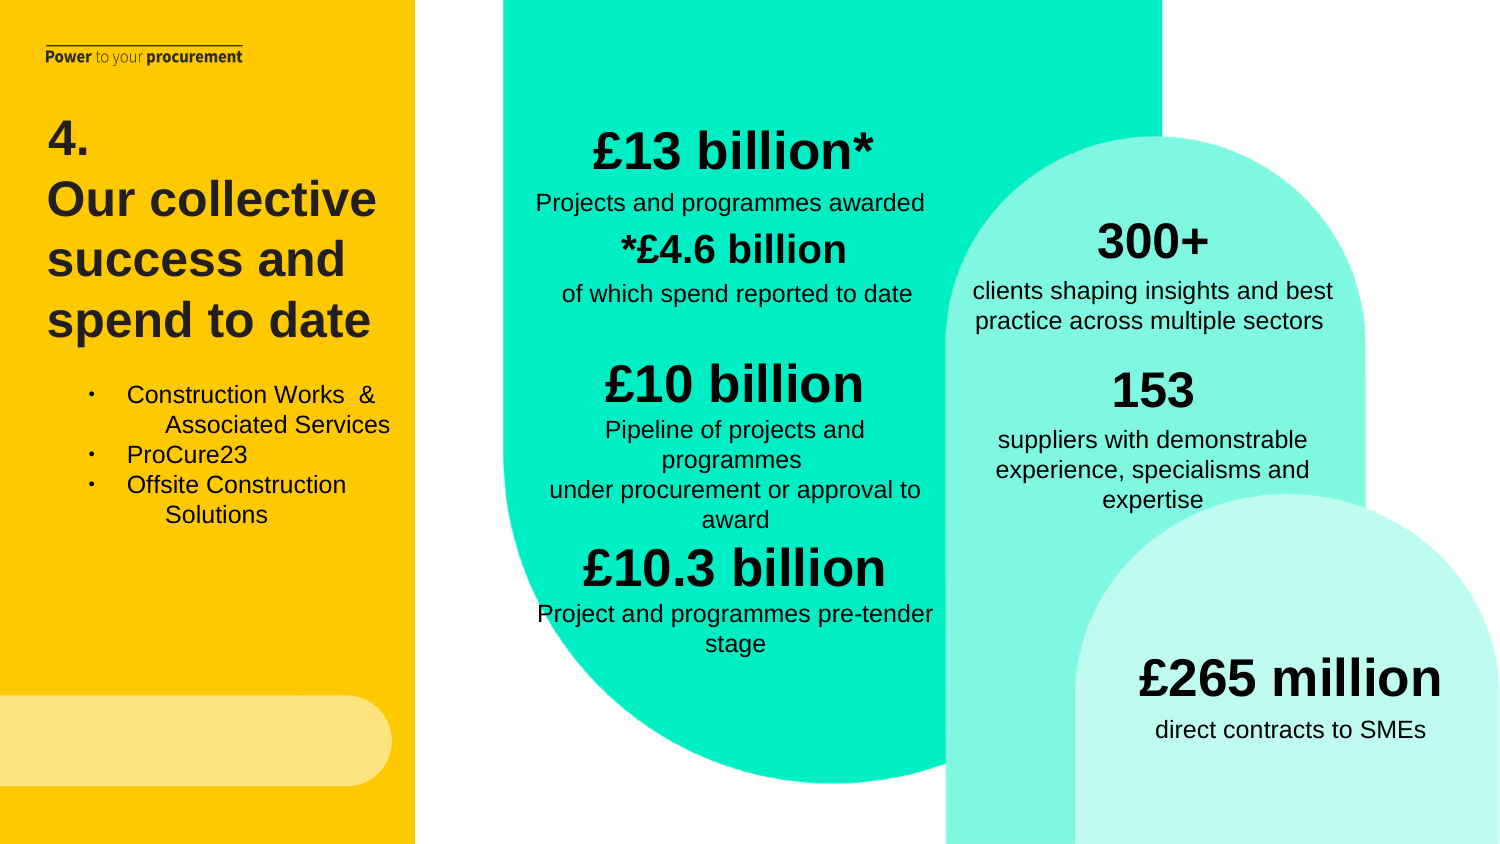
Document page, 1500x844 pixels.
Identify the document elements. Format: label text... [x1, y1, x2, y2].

title 4. Our collective success and spend to date [46, 104, 423, 209]
text_box £13 billion* Projects and programmes awarded *£4.6 billion of which spend reported to date [535, 114, 954, 322]
text_box £265 million direct contracts to SMEs [1082, 631, 1500, 756]
text_box 153 suppliers with demonstrable experience, specialisms and expertise [944, 346, 1363, 528]
text_box Construction Works & Associated Services ProCure23 Offsite Construction Solutions [0, 378, 418, 483]
text_box 300+ clients shaping insights and best practice across multiple sectors [944, 197, 1363, 346]
text_box £10 billion Pipeline of projects and programmes under procurement or approval to award £10.3 billion Project and programmes pre-tender stage [535, 347, 936, 582]
